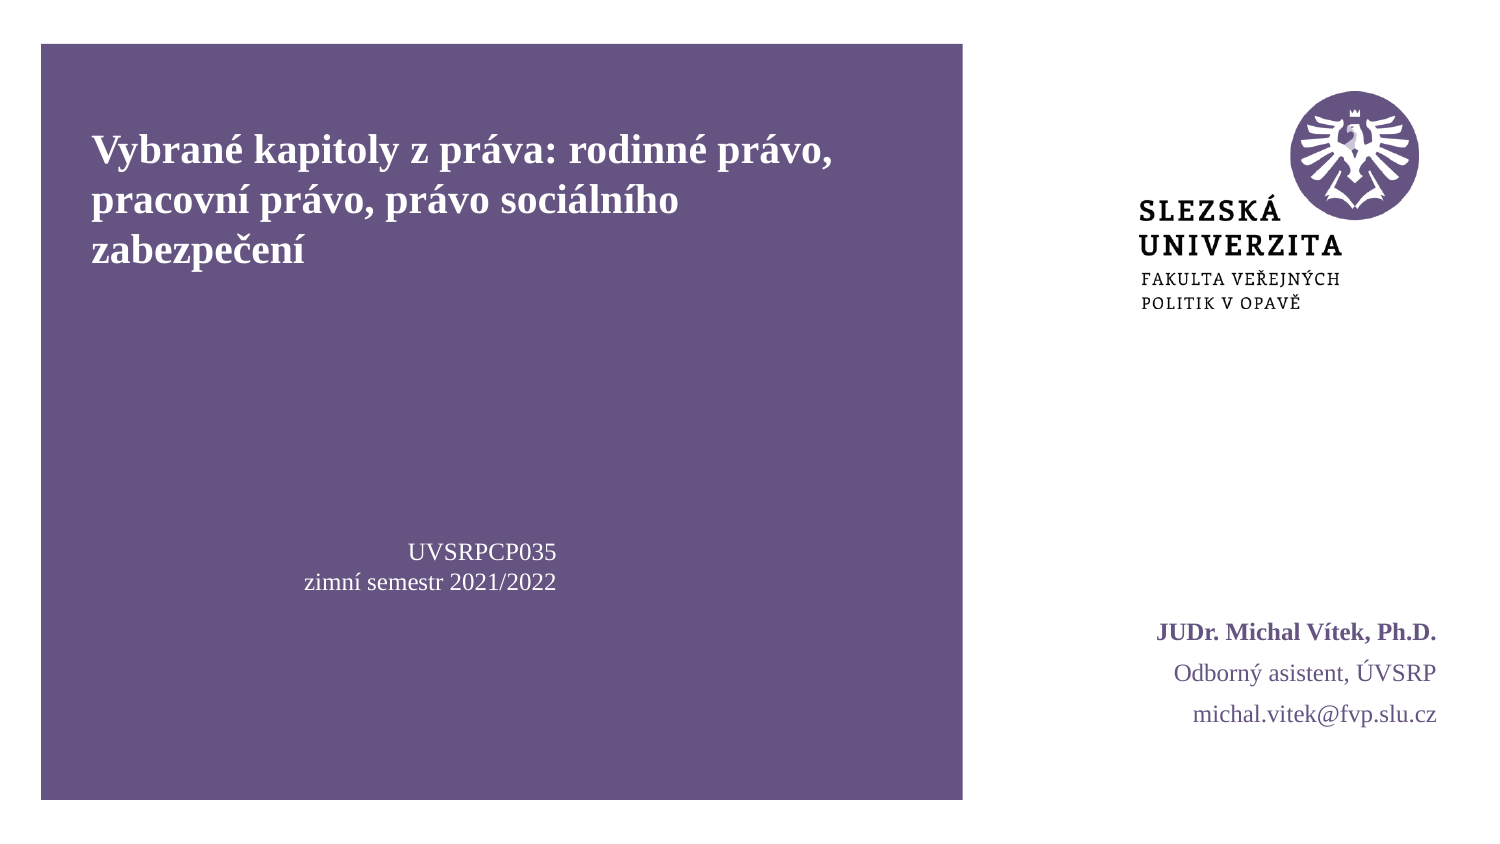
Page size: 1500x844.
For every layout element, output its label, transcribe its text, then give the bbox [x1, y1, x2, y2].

subtitle UVSRPCP035 zimní semestr 2021/2022 [289, 528, 928, 753]
title Vybrané kapitoly z práva: rodinné právo, pracovní právo, právo sociálního zabezpečení [76, 114, 916, 470]
picture [1139, 91, 1419, 309]
text_box [41, 43, 963, 800]
text_box JUDr. Michal Vítek, Ph.D. Odborný asistent, ÚVSRP michal.vitek@fvp.slu.cz [1141, 610, 1472, 800]
